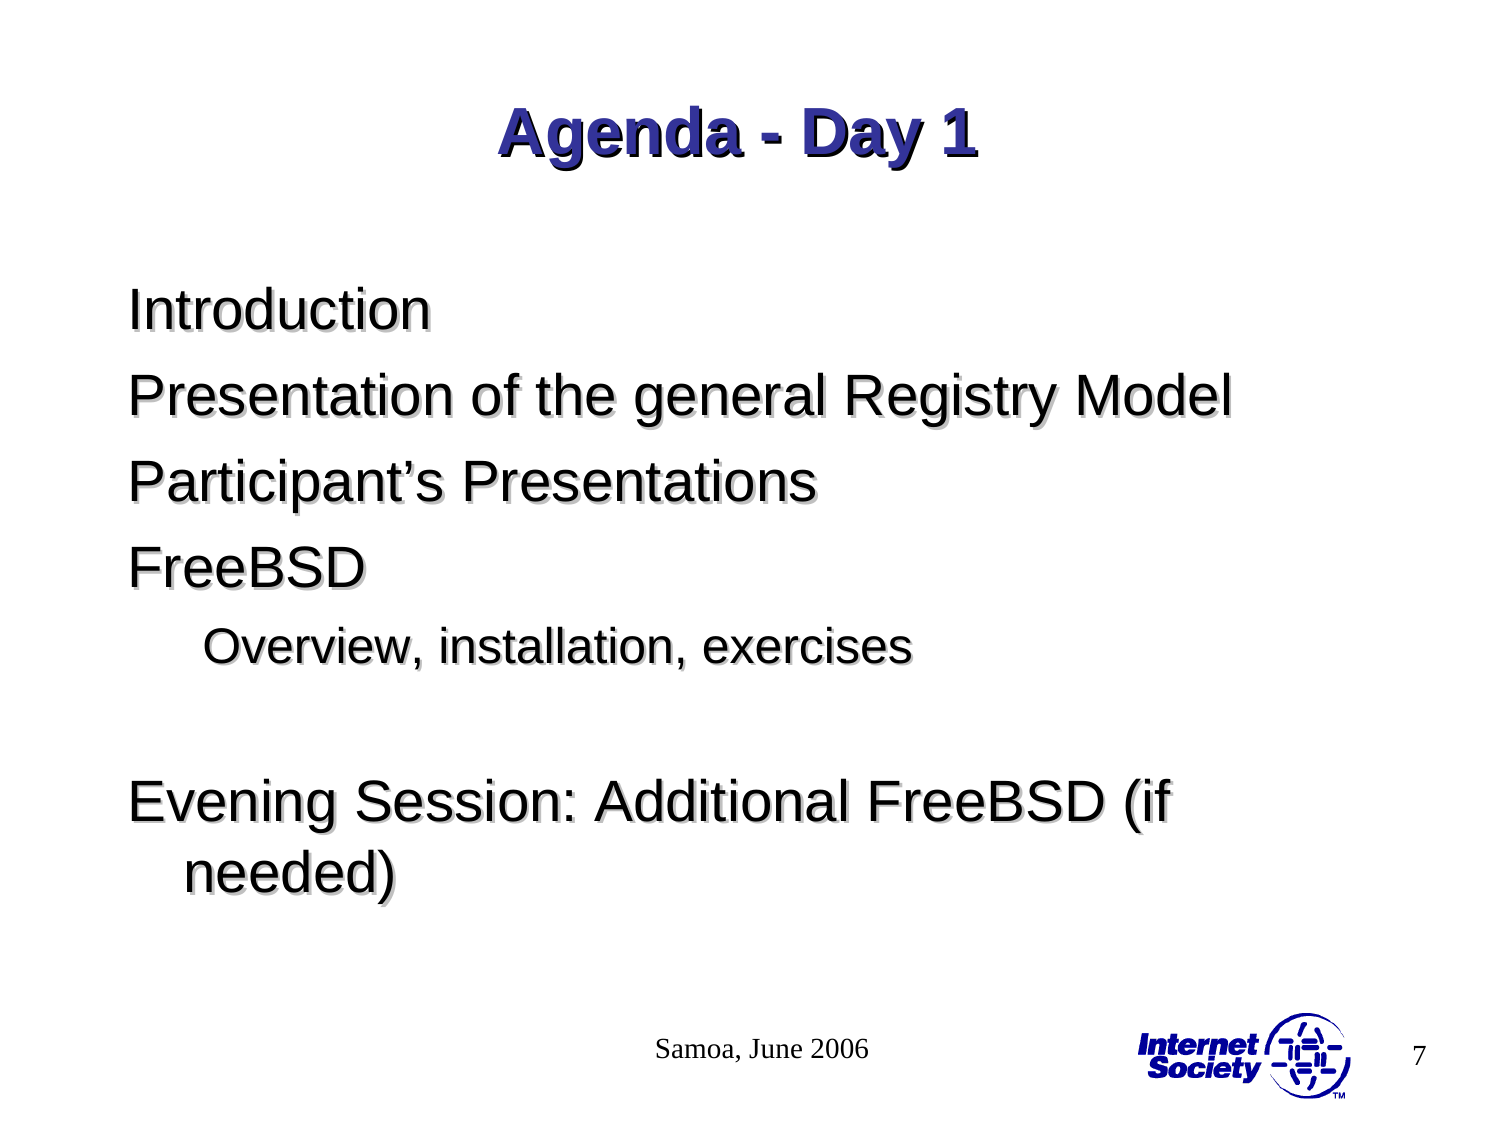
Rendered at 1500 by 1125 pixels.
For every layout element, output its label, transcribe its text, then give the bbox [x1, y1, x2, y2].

title Agenda - Day 1 [99, 37, 1375, 225]
picture [1137, 1012, 1351, 1099]
list Introduction Presentation of the general Registry Model Participant’s Presentations FreeBSD Overview, installation, exercises Evening Session: Additional FreeBSD (if needed) [112, 262, 1388, 1001]
